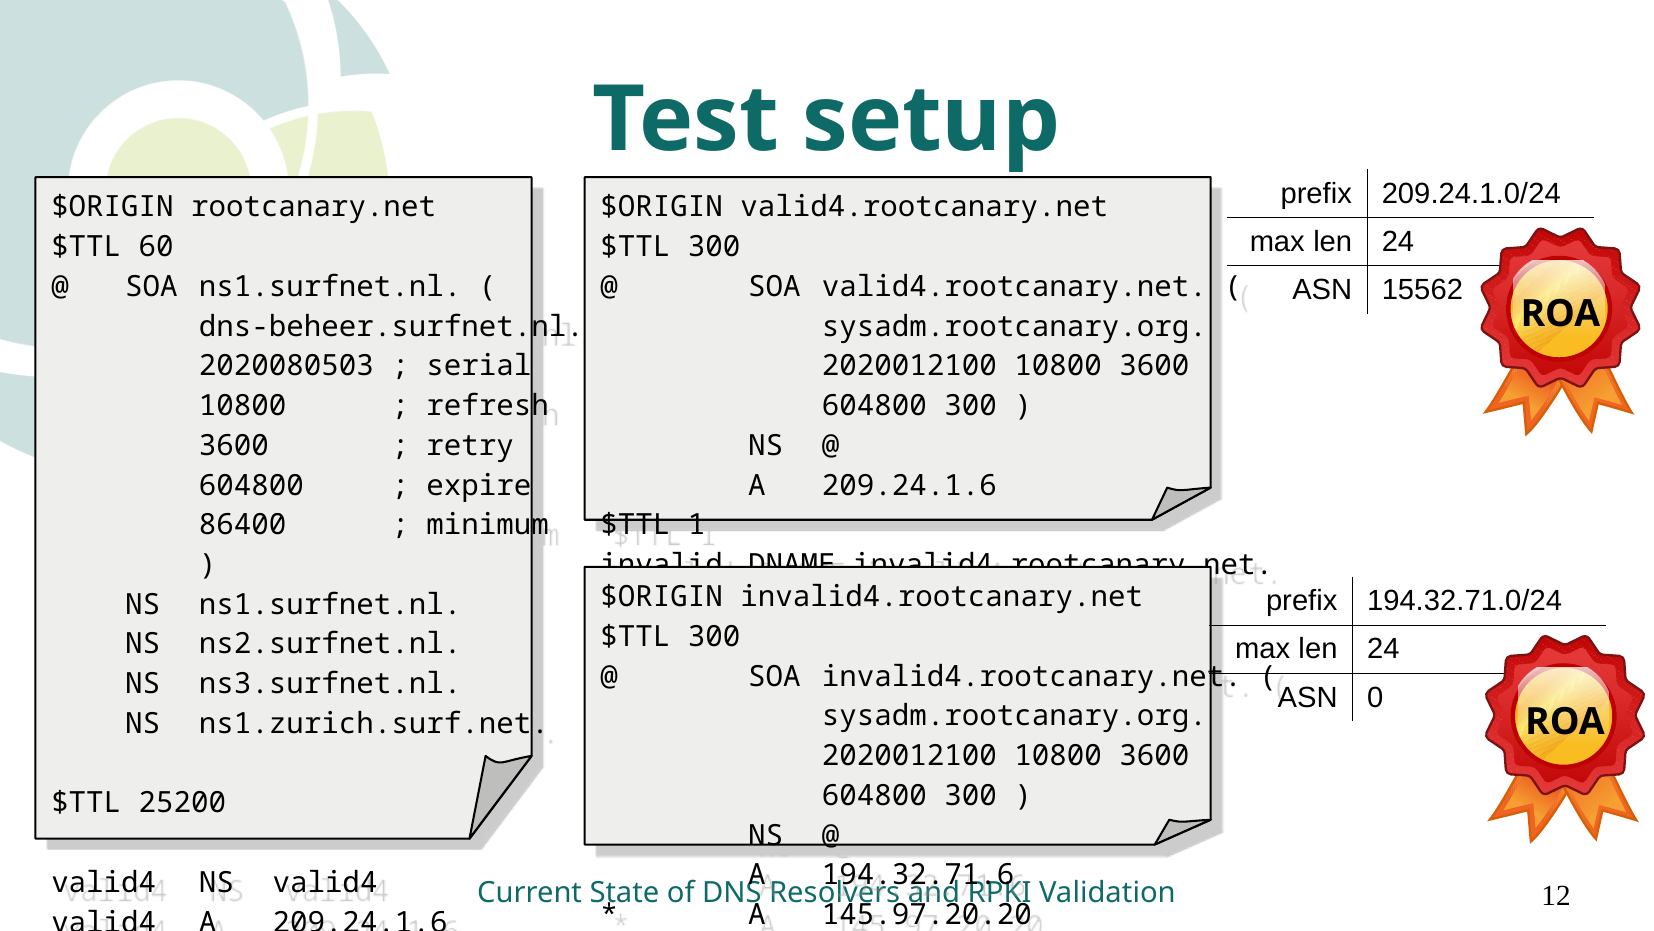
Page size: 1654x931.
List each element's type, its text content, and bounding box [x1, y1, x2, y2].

text_box $ORIGIN valid4.rootcanary.net $TTL 300 @ SOA valid4.rootcanary.net. ( sysadm.rootcanary.org. 2020012100 10800 3600 604800 300 ) NS @ A 209.24.1.6 $TTL 1 invalid DNAME invalid4.rootcanary.net. [584, 177, 1211, 520]
table_header 194.32.71.0/24 [1353, 577, 1606, 625]
picture [1448, 218, 1654, 443]
table_cell ASN [1209, 674, 1352, 721]
table_cell max len [1209, 626, 1352, 673]
table_header prefix [1209, 577, 1352, 625]
table_cell 0 [1353, 674, 1452, 721]
text_box $ORIGIN rootcanary.net $TTL 60 @ SOA ns1.surfnet.nl. ( dns-beheer.surfnet.nl. 2020080503 ; serial 10800 ; refresh 3600 ; retry 604800 ; expire 86400 ; minimum ) NS ns1.surfnet.nl. NS ns2.surfnet.nl. NS ns3.surfnet.nl. NS ns1.zurich.surf.net. $TTL 25200 valid4 NS valid4 valid4 A 209.24.1.6 invalid4 NS invalid4 invalid4 A 194.32.71.6 [35, 177, 532, 839]
table_header prefix [1227, 193, 1367, 217]
table_cell ASN [1227, 266, 1367, 314]
table_header 209.24.1.0/24 [1368, 169, 1594, 217]
text_box $ORIGIN invalid4.rootcanary.net $TTL 300 @ SOA invalid4.rootcanary.net. ( sysadm.rootcanary.org. 2020012100 10800 3600 604800 300 ) NS @ A 194.32.71.6 * A 145.97.20.20 [584, 566, 1211, 845]
table_cell 24 [1353, 626, 1452, 673]
picture [1452, 625, 1654, 851]
title Test setup [82, 37, 1571, 193]
table_cell max len [1227, 218, 1367, 265]
table_cell 24 [1368, 218, 1448, 265]
table_cell 15562 [1368, 266, 1448, 314]
